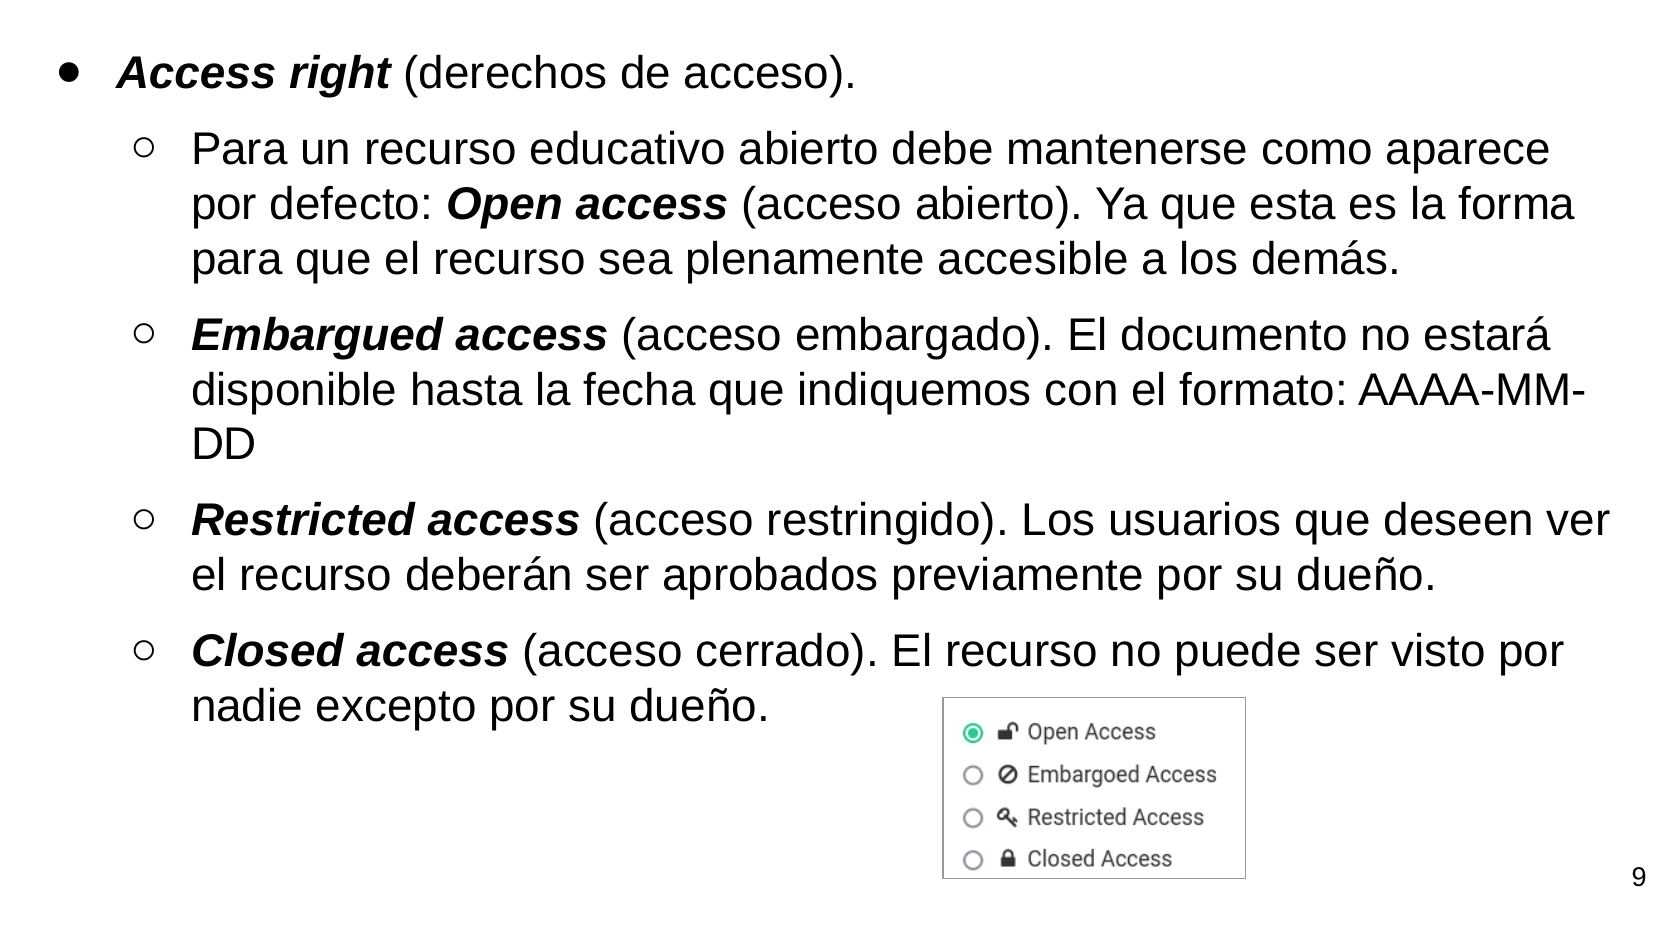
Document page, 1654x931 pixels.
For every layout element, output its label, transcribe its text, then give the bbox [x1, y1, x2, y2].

text_box Access right (derechos de acceso). Para un recurso educativo abierto debe mantenerse como aparece por defecto: Open access (acceso abierto). Ya que esta es la forma para que el recurso sea plenamente accesible a los demás. Embargued access (acceso embargado). El documento no estará disponible hasta la fecha que indiquemos con el formato: AAAA-MM-DD Restricted access (acceso restringido). Los usuarios que deseen ver el recurso deberán ser aprobados previamente por su dueño. Closed access (acceso cerrado). El recurso no puede ser visto por nadie excepto por su dueño. [41, 42, 1613, 731]
picture [943, 698, 1245, 878]
slide_number <number> [1547, 859, 1647, 931]
